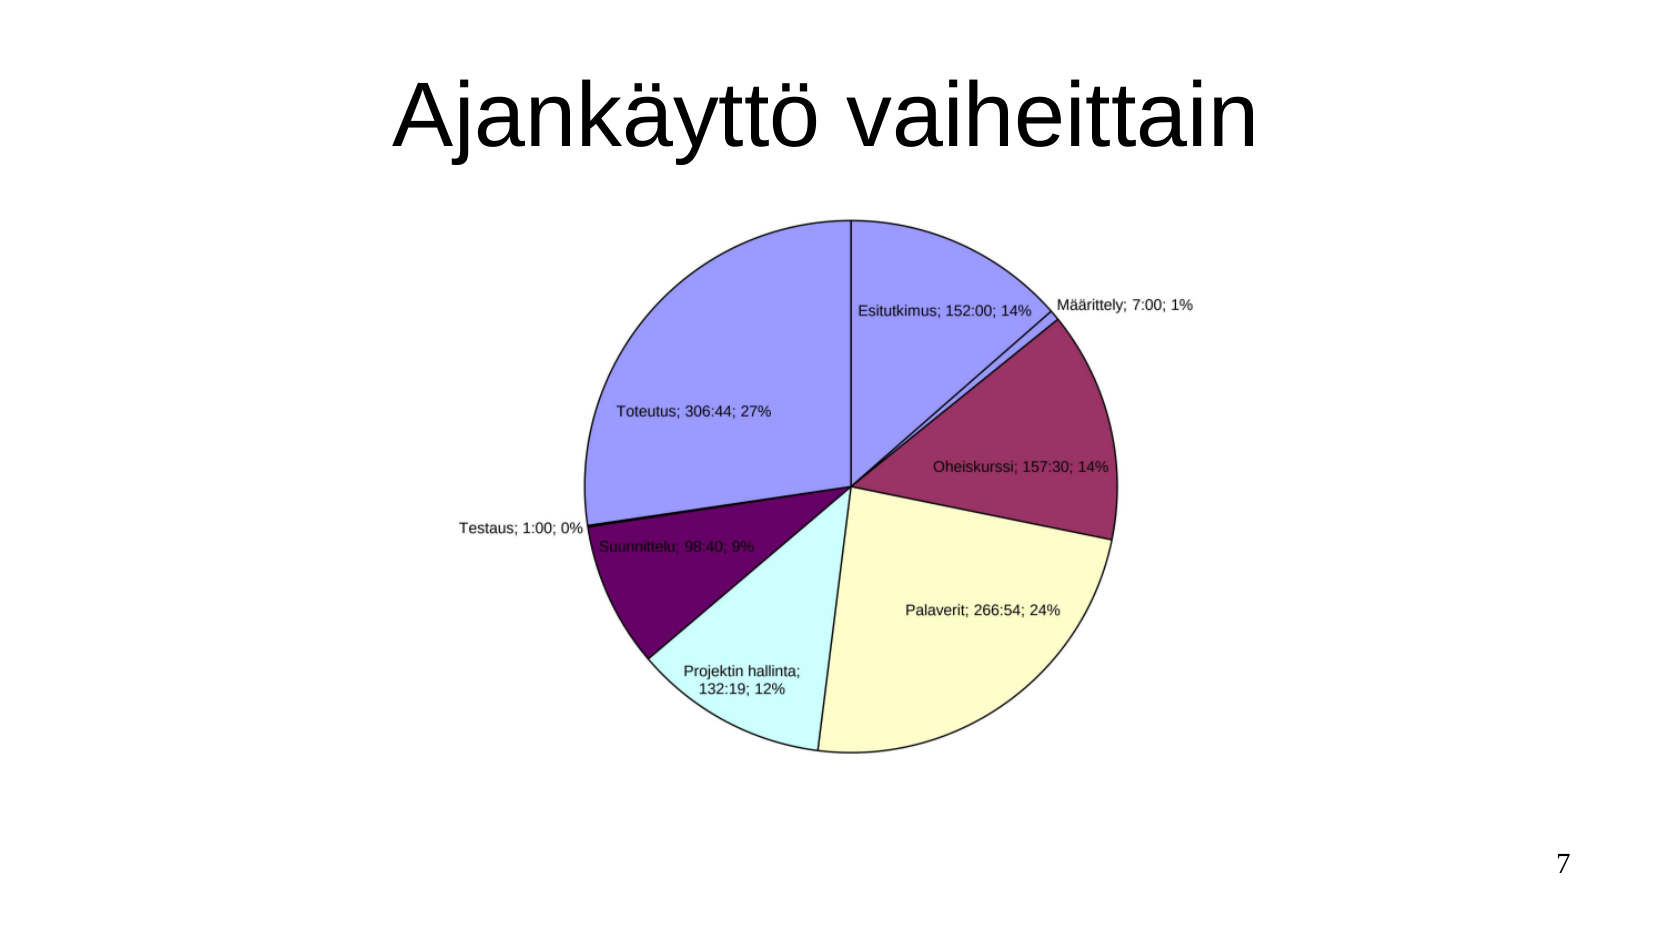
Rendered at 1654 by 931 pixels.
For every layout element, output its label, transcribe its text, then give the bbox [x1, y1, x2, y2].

title Ajankäyttö vaiheittain [82, 37, 1571, 193]
picture [458, 217, 1195, 758]
